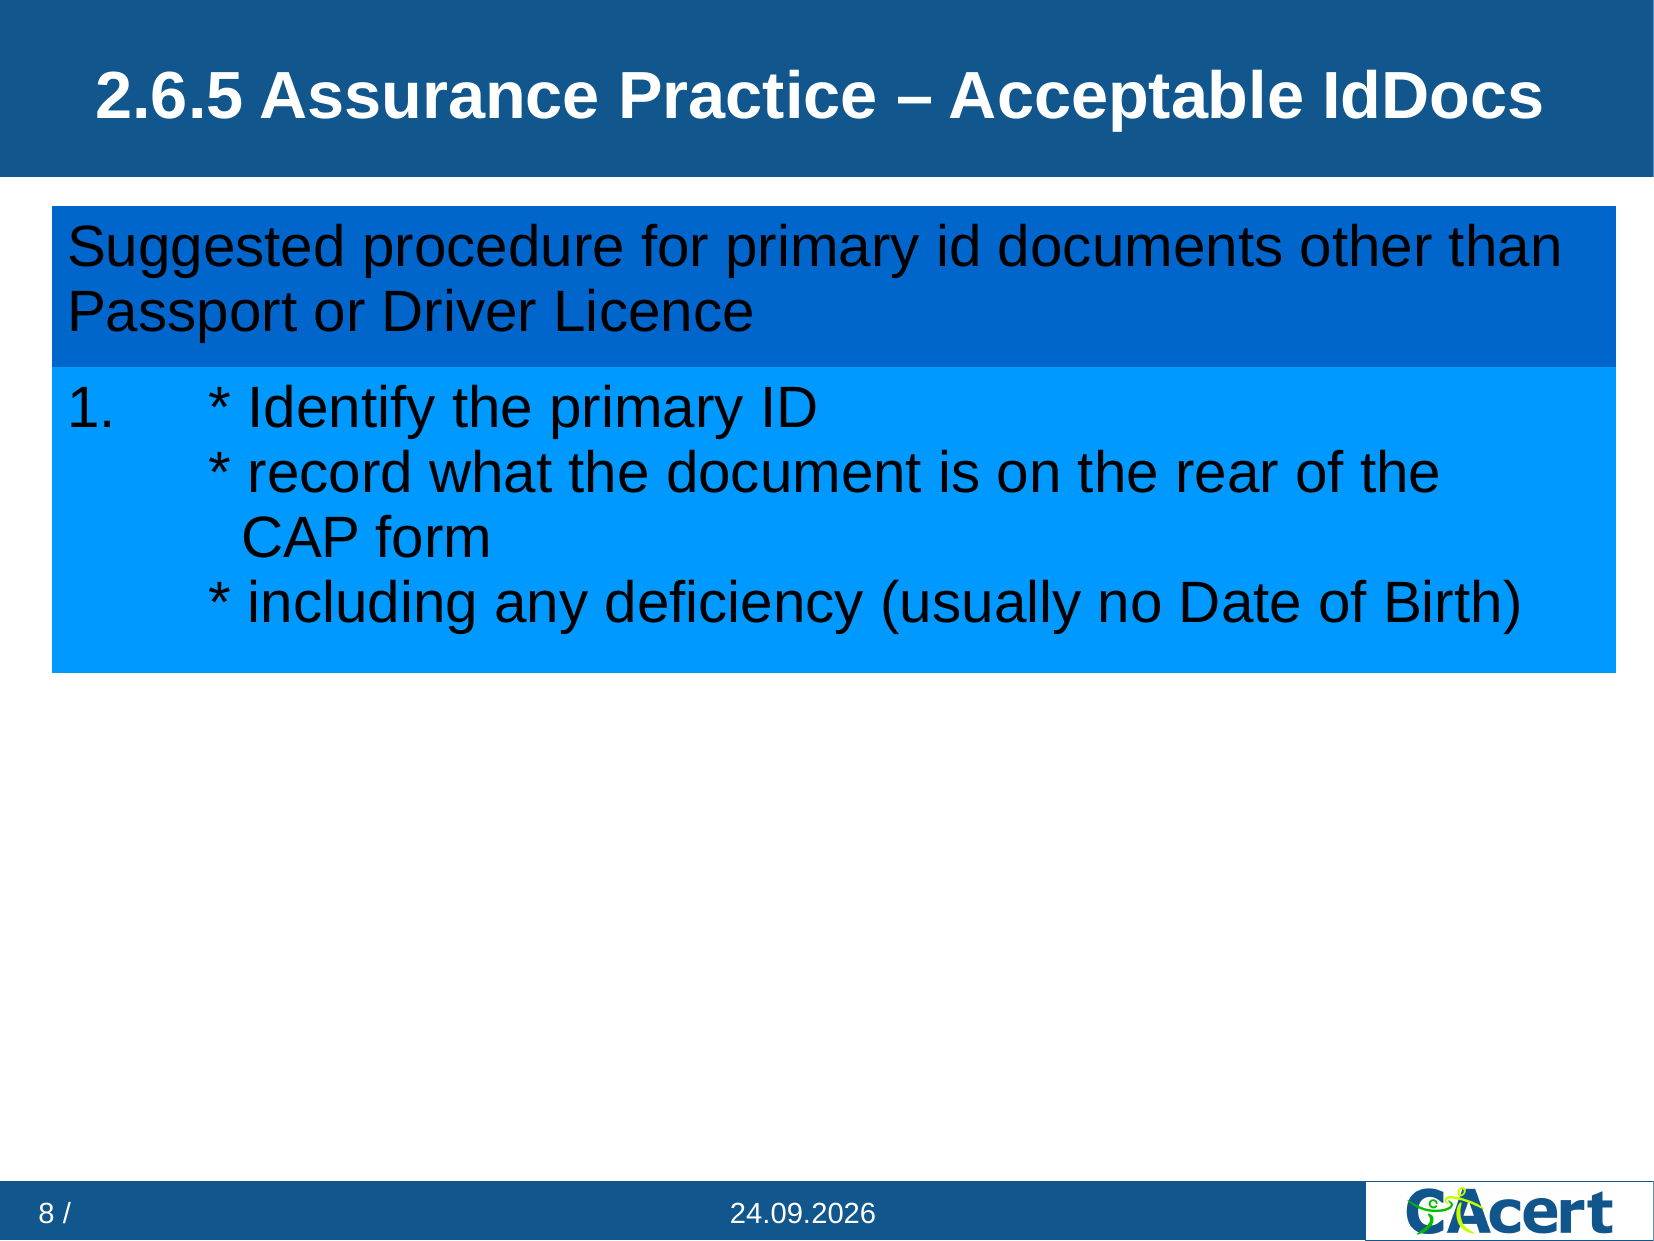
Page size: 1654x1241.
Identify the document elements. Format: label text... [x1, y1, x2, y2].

table_cell 1. [52, 367, 194, 673]
table_cell * Identify the primary ID * record what the document is on the rear of the CAP form * including any deficiency (usually no Date of Birth) [194, 367, 1616, 673]
title 2.6.5 Assurance Practice – Acceptable IdDocs [76, 51, 1565, 132]
picture [1406, 1186, 1613, 1235]
table_header Suggested procedure for primary id documents other than Passport or Driver Licence [52, 206, 1616, 367]
